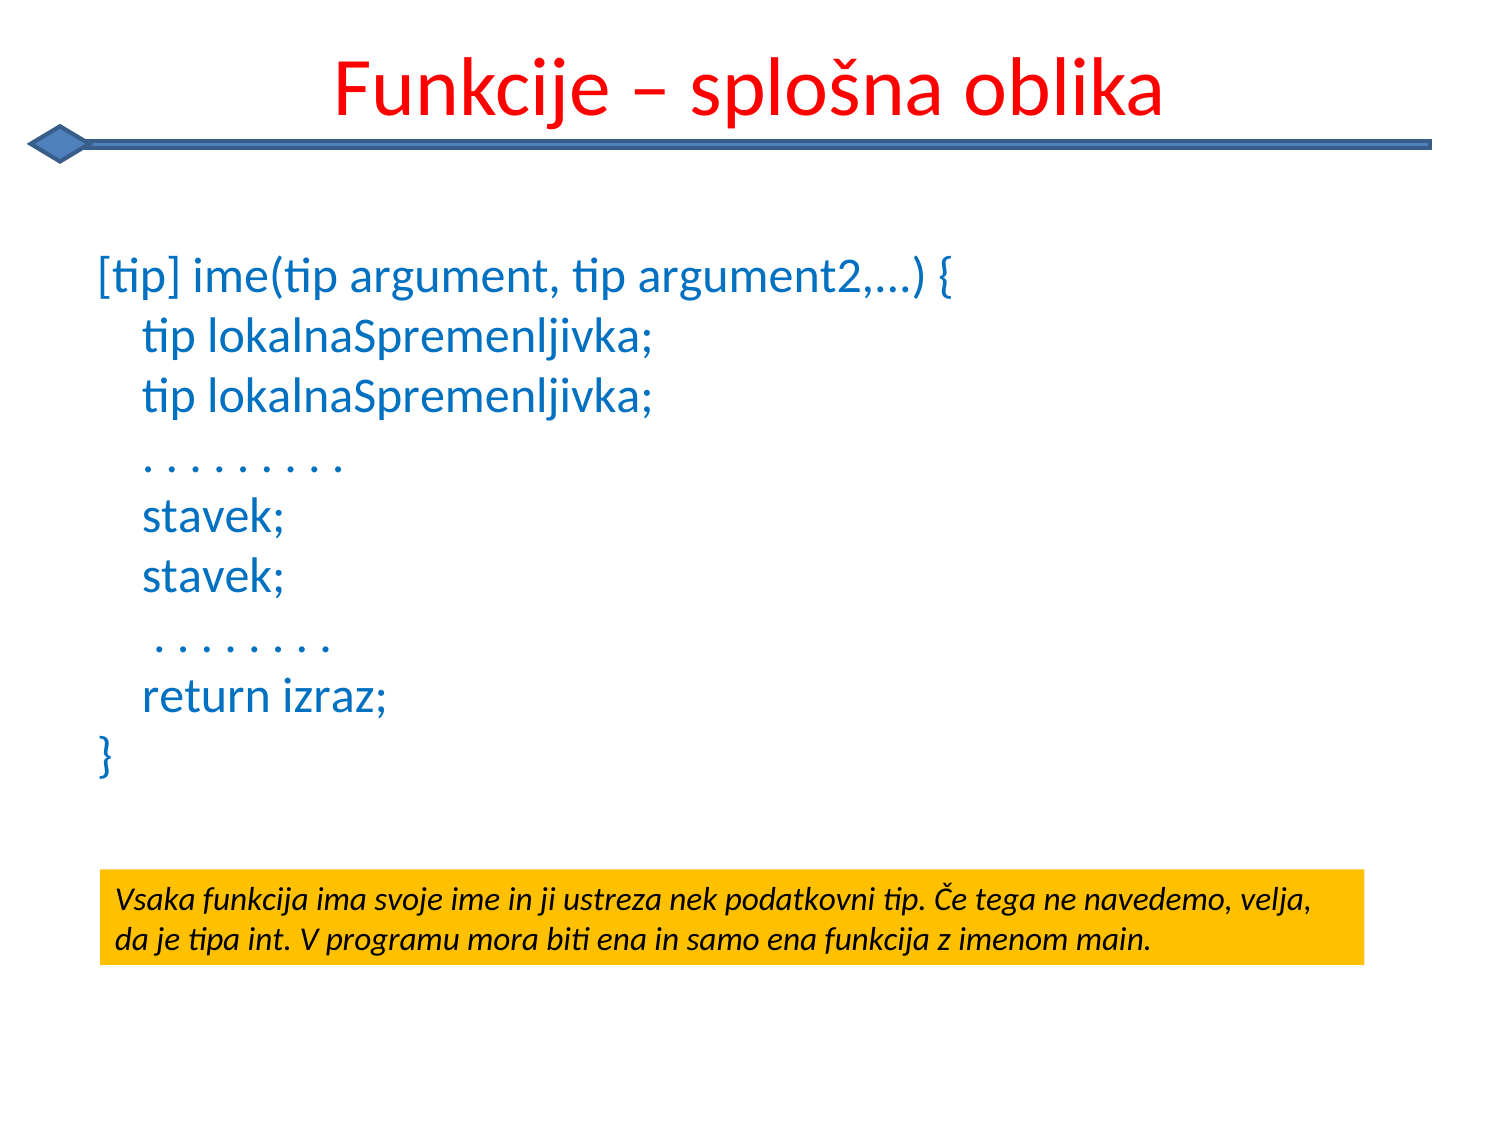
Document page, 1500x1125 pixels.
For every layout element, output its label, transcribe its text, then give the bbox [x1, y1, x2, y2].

text_box [tip] ime(tip argument, tip argument2,...) { tip lokalnaSpremenljivka; tip lokalnaSpremenljivka; . . . . . . . . . stavek; stavek; . . . . . . . . return izraz; } [82, 234, 1407, 850]
text_box Vsaka funkcija ima svoje ime in ji ustreza nek podatkovni tip. Če tega ne navedemo, velja, da je tipa int. V programu mora biti ena in samo ena funkcija z imenom main. [100, 869, 1365, 965]
title Funkcije – splošna oblika [75, 23, 1426, 141]
